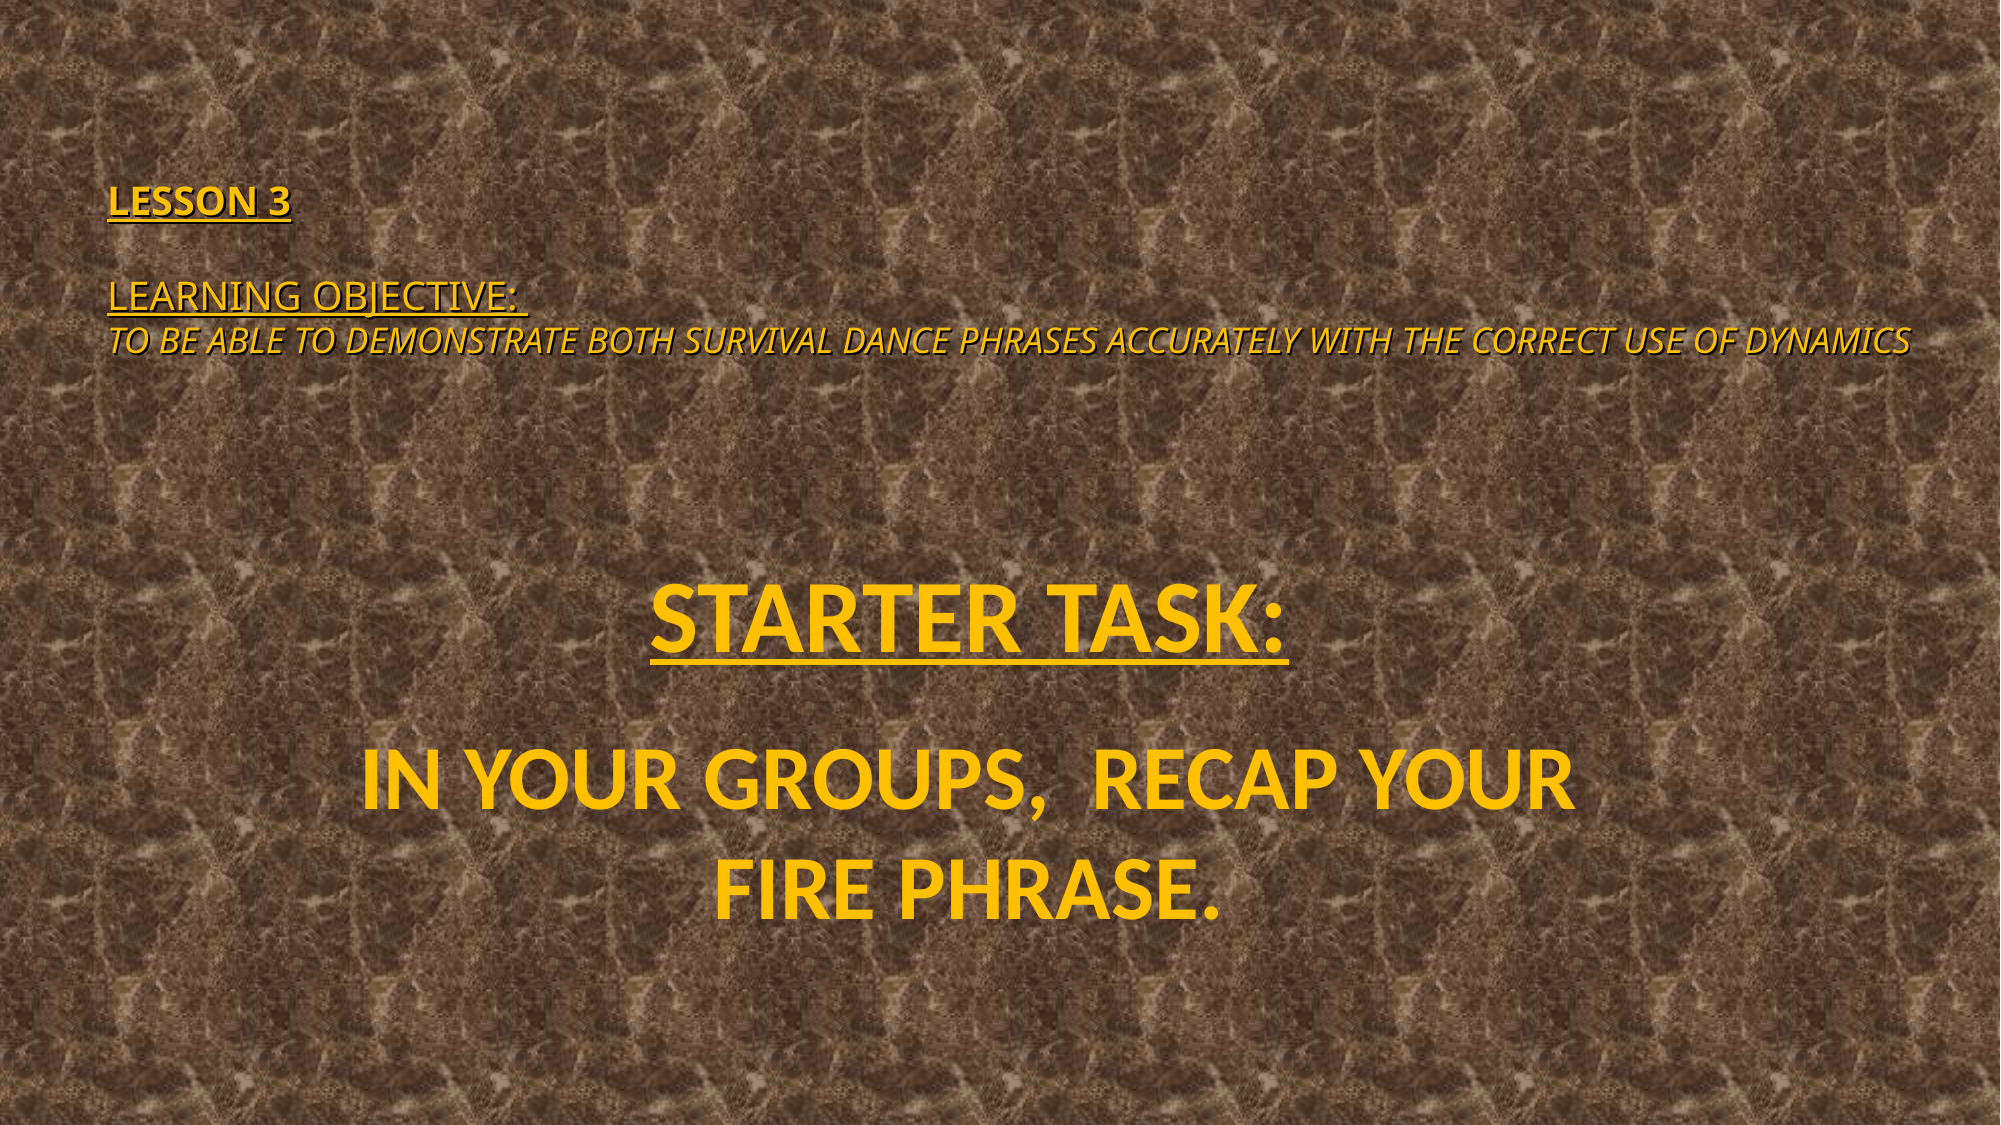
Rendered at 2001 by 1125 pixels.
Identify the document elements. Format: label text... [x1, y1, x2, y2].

text_box STARTER TASK: IN YOUR GROUPS, RECAP YOUR FIRE PHRASE. [344, 540, 1626, 990]
title LESSON 3 learning Objective: to be able to demonstrate both survival dance phrases accurately with the correct use of dynamics [92, 88, 1930, 401]
